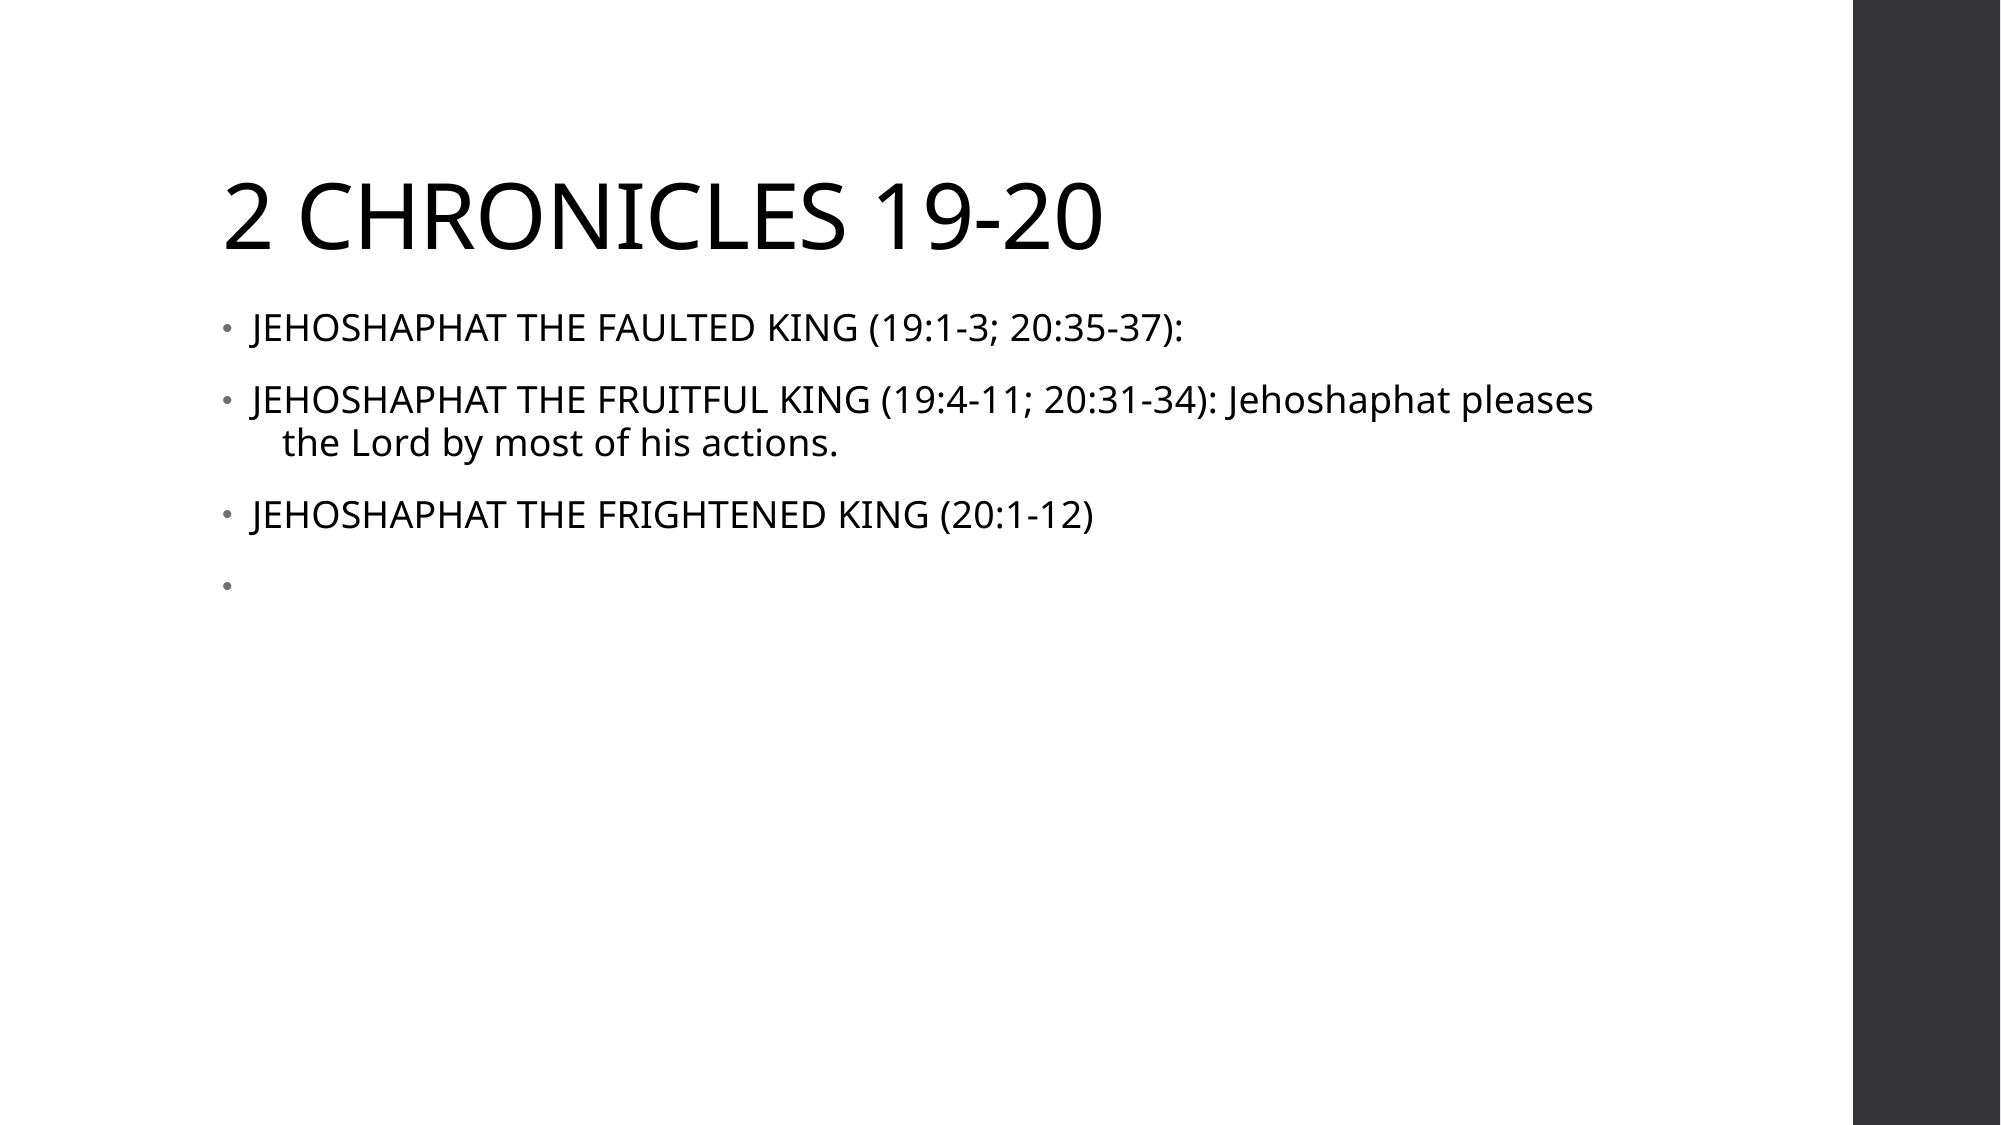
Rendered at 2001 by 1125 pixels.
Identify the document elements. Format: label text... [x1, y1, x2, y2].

title 2 CHRONICLES 19-20 [206, 60, 1797, 278]
list JEHOSHAPHAT THE FAULTED KING (19:1-3; 20:35-37): JEHOSHAPHAT THE FRUITFUL KING (19:4-11; 20:31-34): Jehoshaphat pleases the Lord by most of his actions. JEHOSHAPHAT THE FRIGHTENED KING (20:1-12) [206, 299, 1617, 1014]
